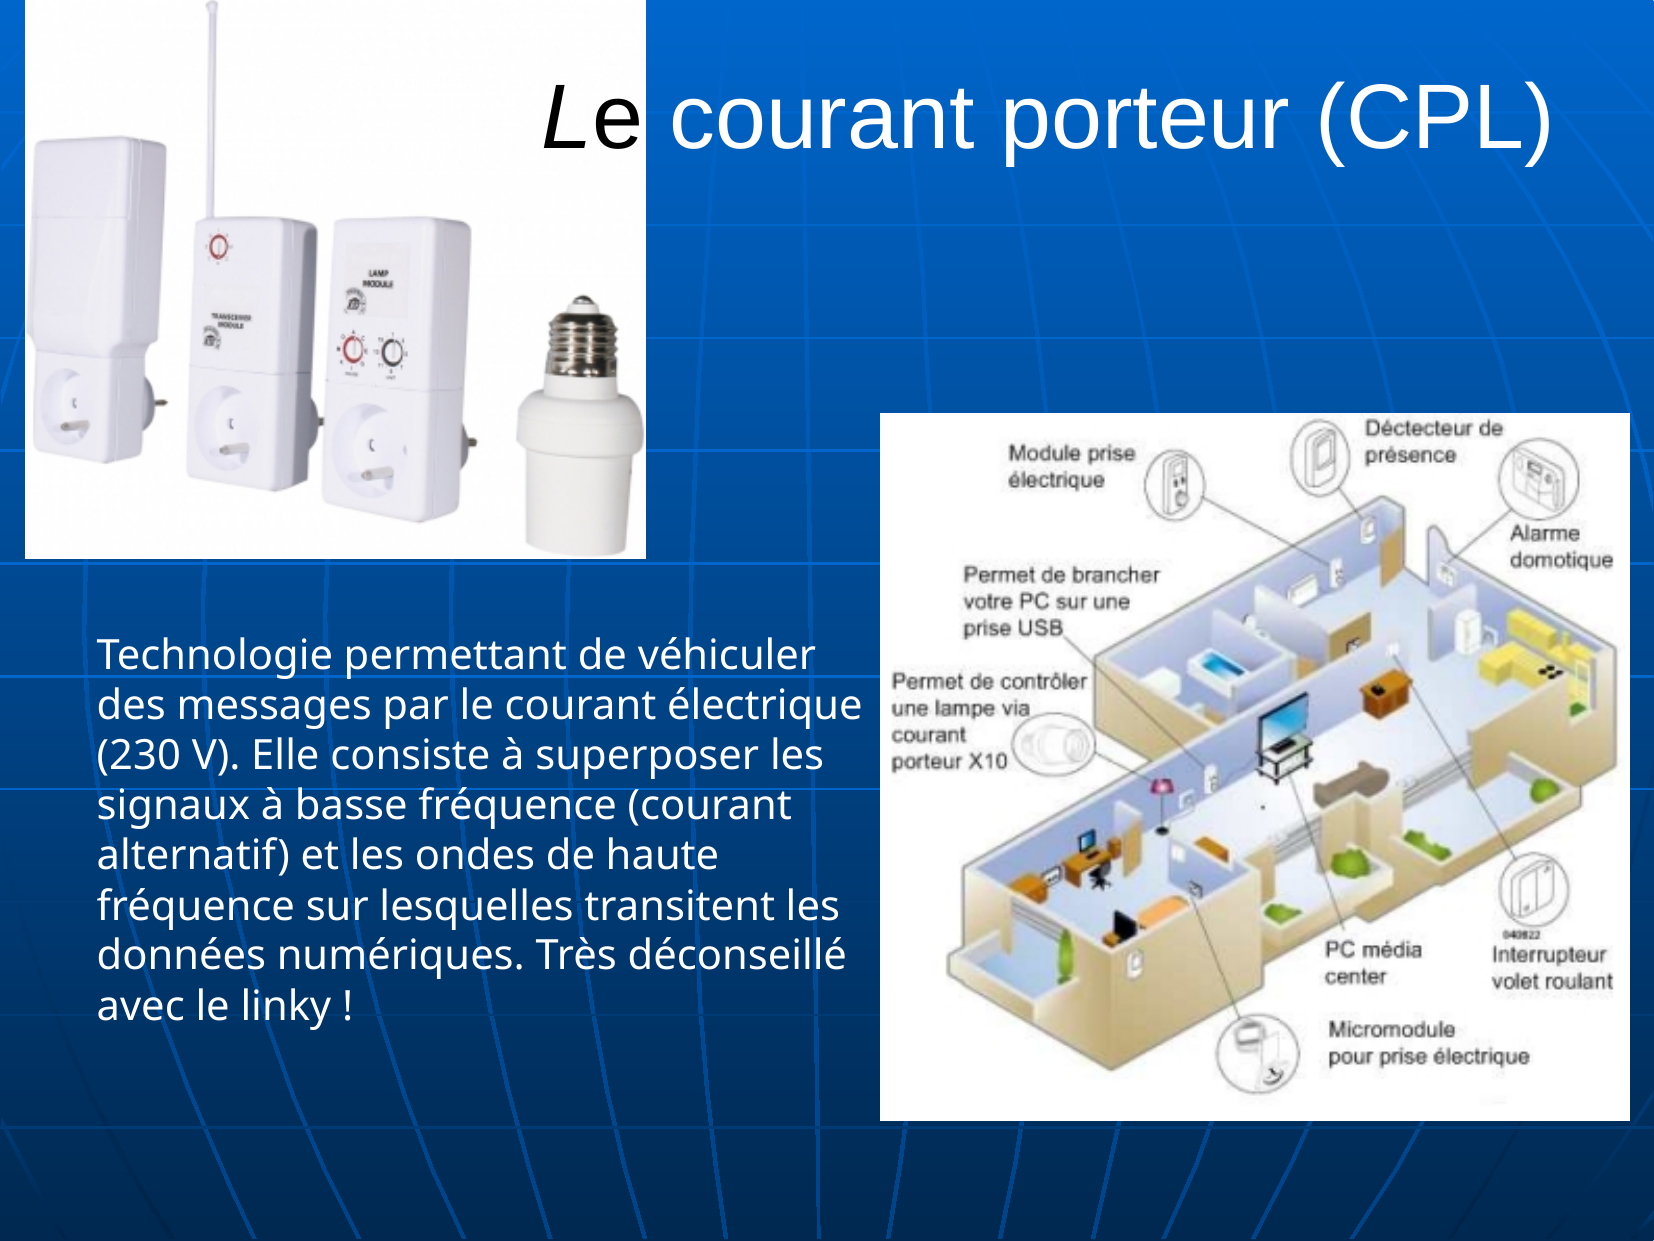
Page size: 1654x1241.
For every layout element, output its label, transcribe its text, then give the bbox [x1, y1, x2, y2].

picture [880, 413, 1630, 1122]
title Le courant porteur (CPL) [82, 49, 1571, 257]
picture [25, 0, 646, 559]
list Technologie permettant de véhiculer des messages par le courant électrique (230 V). Elle consiste à superposer les signaux à basse fréquence (courant alternatif) et les ondes de haute fréquence sur lesquelles transitent les données numériques. Très déconseillé avec le linky ! [25, 620, 879, 1108]
